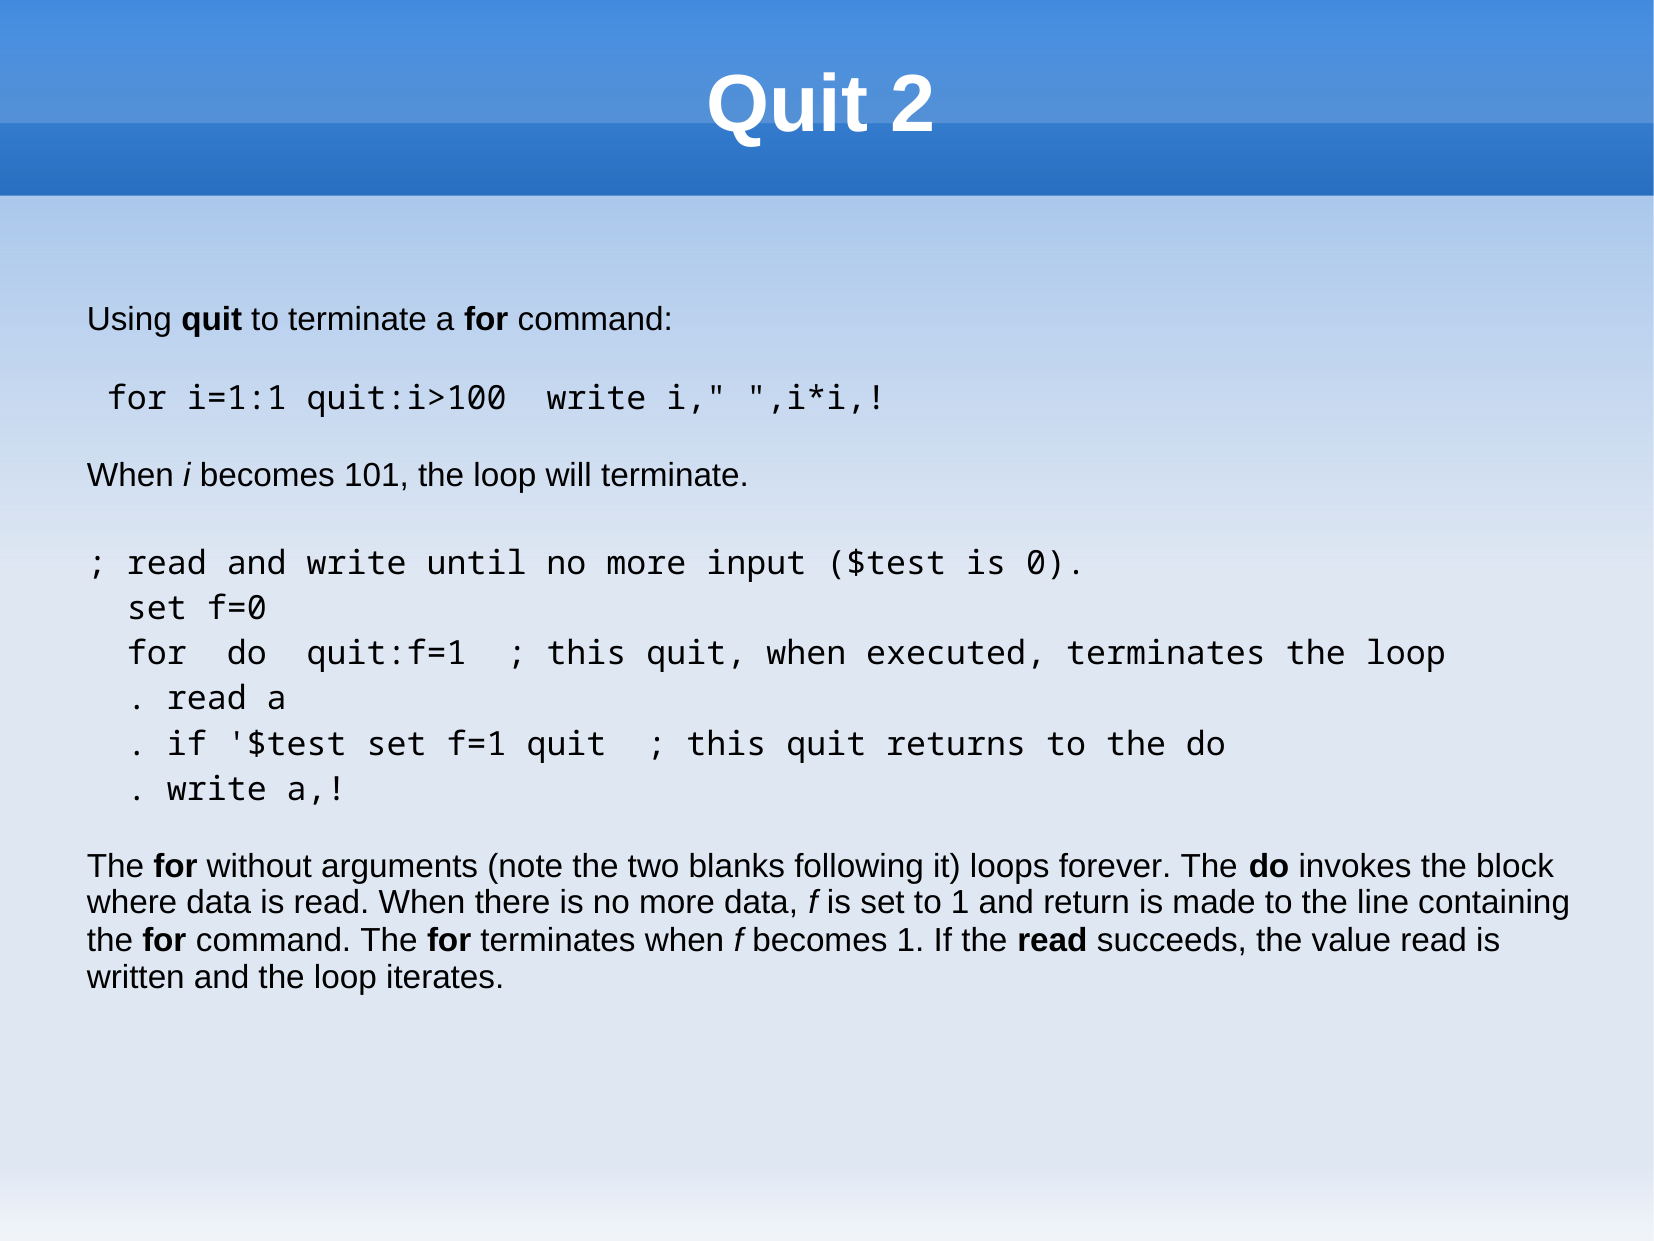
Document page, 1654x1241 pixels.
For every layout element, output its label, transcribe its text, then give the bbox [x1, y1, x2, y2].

title Quit 2 [76, 0, 1565, 208]
list Using quit to terminate a for command: for i=1:1 quit:i>100 write i," ",i*i,! When i becomes 101, the loop will terminate. ; read and write until no more input ($test is 0). set f=0 for do quit:f=1 ; this quit, when executed, terminates the loop . read a . if '$test set f=1 quit ; this quit returns to the do . write a,! The for without arguments (note the two blanks following it) loops forever. The do invokes the block where data is read. When there is no more data, f is set to 1 and return is made to the line containing the for command. The for terminates when f becomes 1. If the read succeeds, the value read is written and the loop iterates. [86, 300, 1576, 1119]
picture [0, 0, 1654, 1241]
